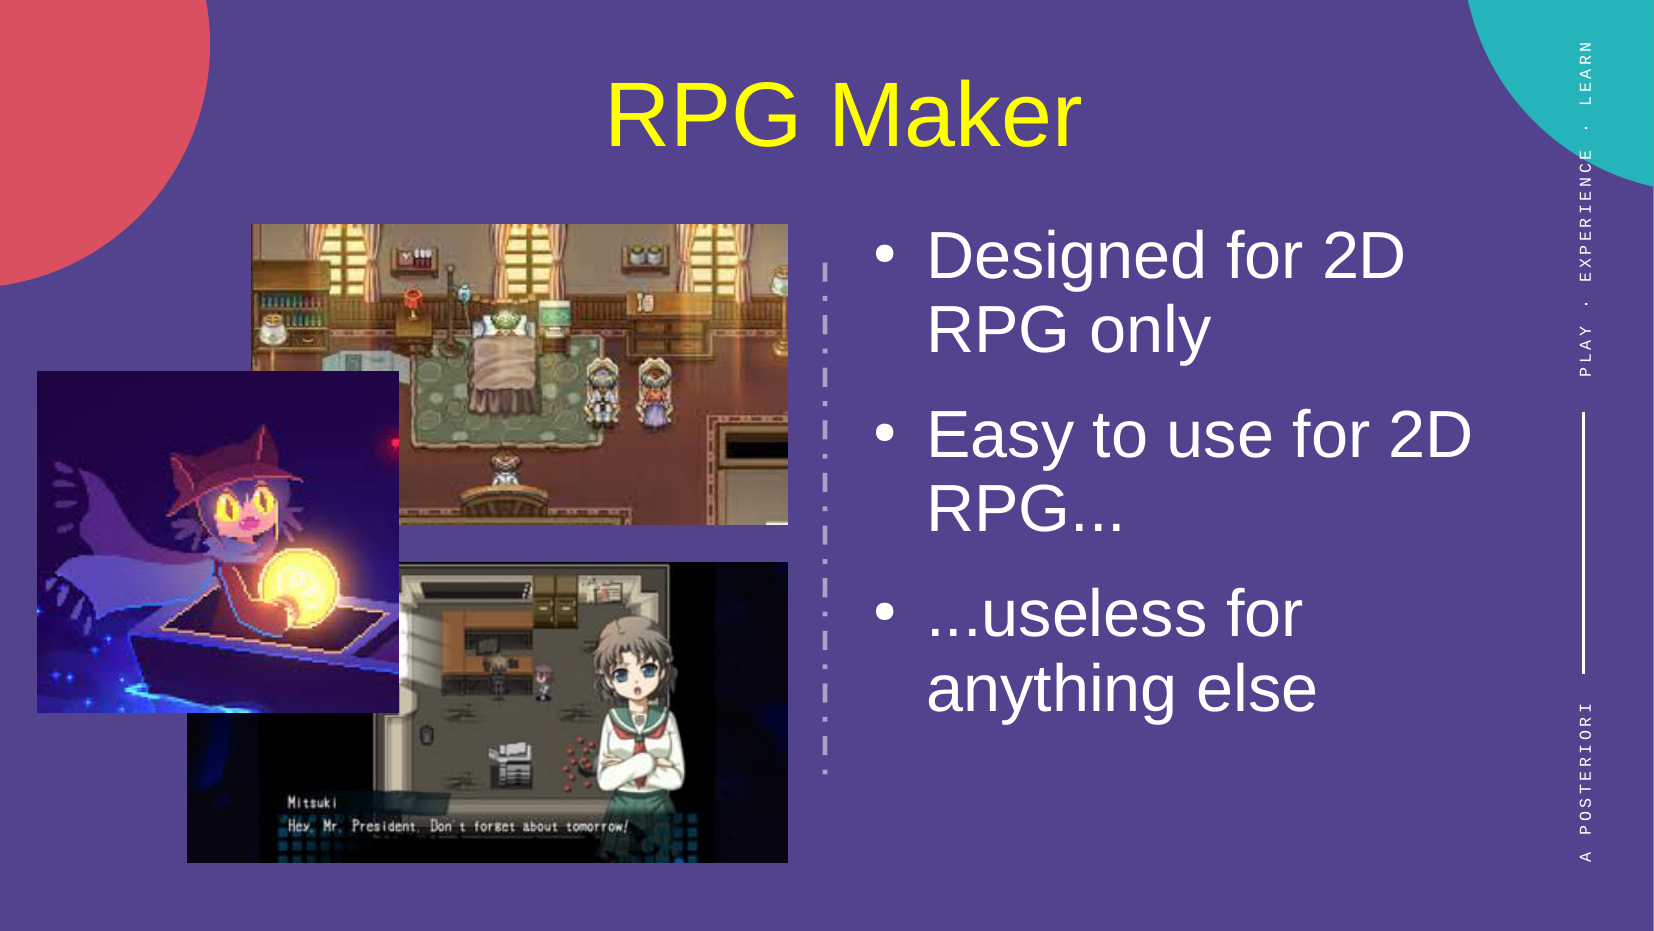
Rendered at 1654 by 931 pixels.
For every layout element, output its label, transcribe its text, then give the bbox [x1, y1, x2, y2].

list Designed for 2D RPG only Easy to use for 2D RPG... ...useless for anything else [855, 217, 1544, 826]
picture [37, 224, 788, 863]
title RPG Maker [187, 37, 1501, 193]
